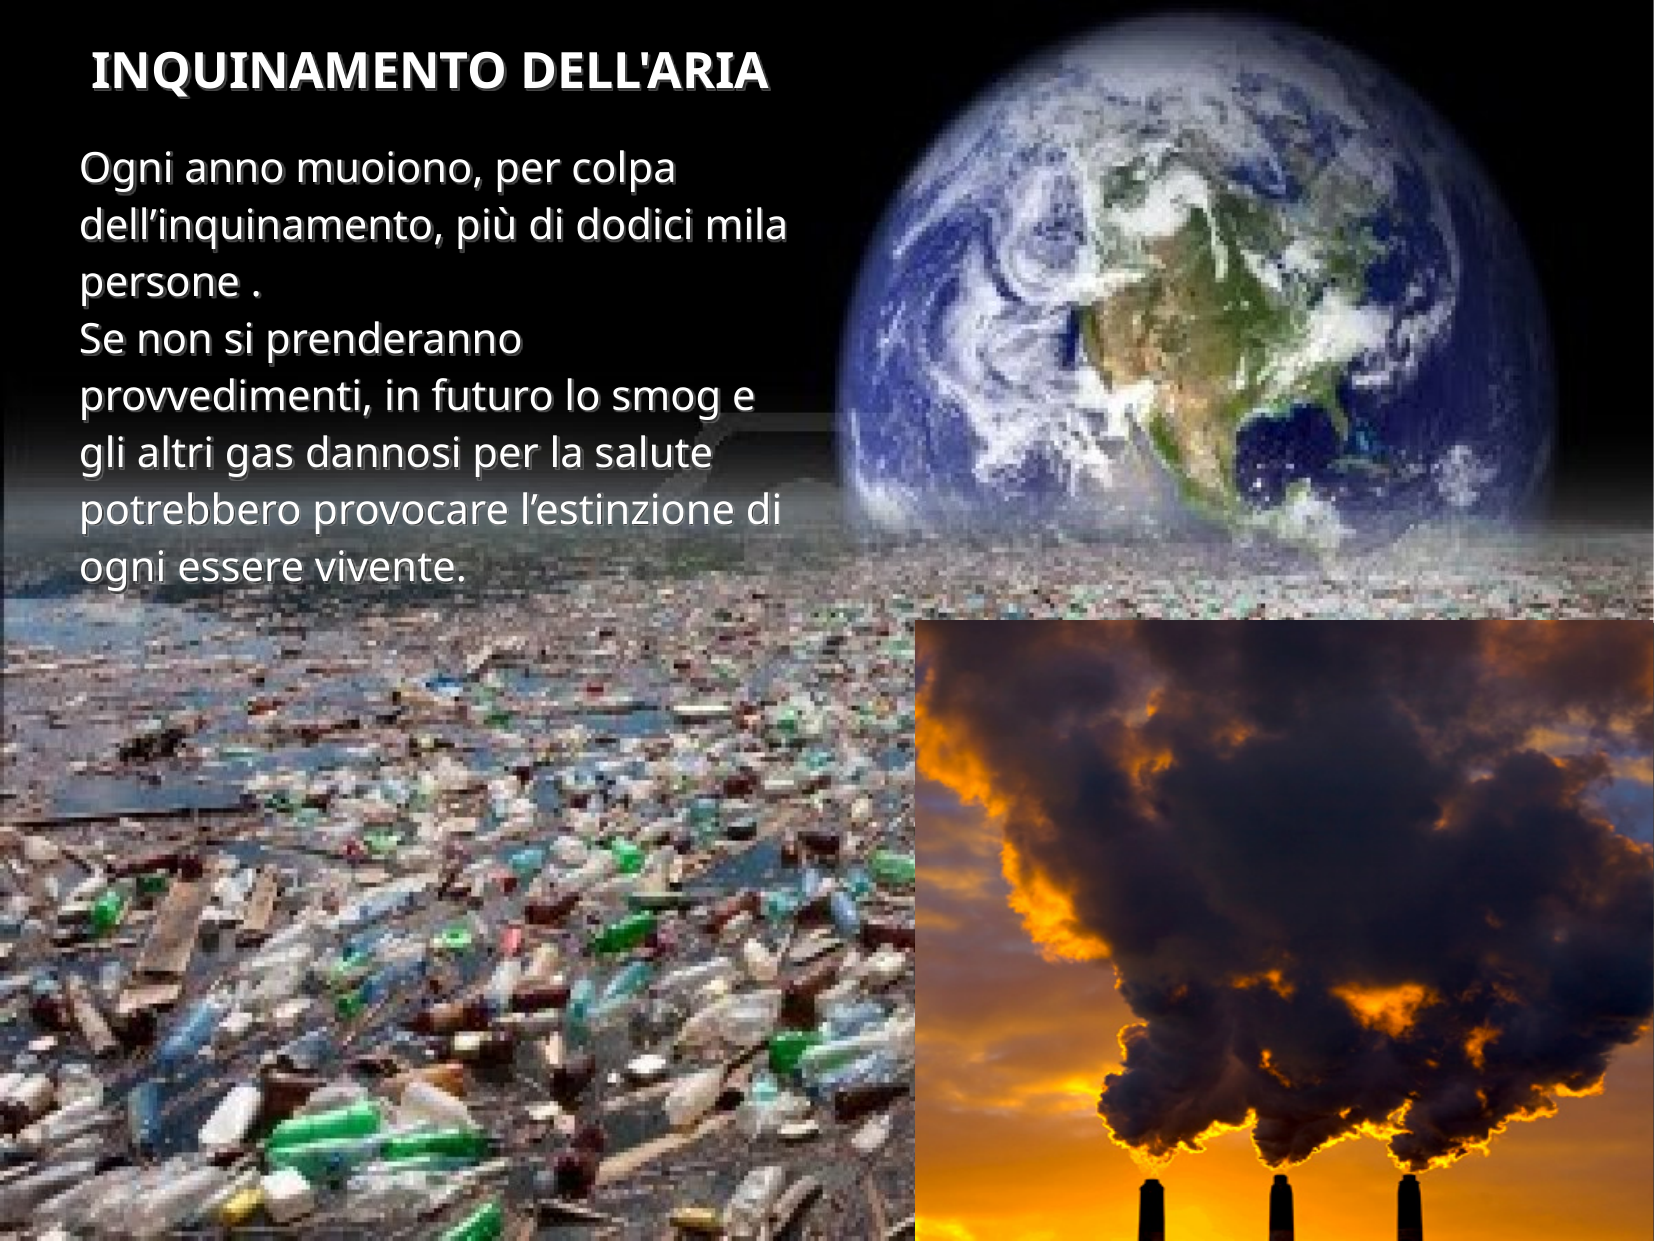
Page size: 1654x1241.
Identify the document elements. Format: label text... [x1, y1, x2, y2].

text_box INQUINAMENTO DELL'ARIA [76, 27, 963, 113]
picture [0, 0, 1654, 1241]
text_box Ogni anno muoiono, per colpa dell’inquinamento, più di dodici mila persone . Se non si prenderanno provvedimenti, in futuro lo smog e gli altri gas dannosi per la salute potrebbero provocare l’estinzione di ogni essere vivente. [64, 130, 827, 668]
